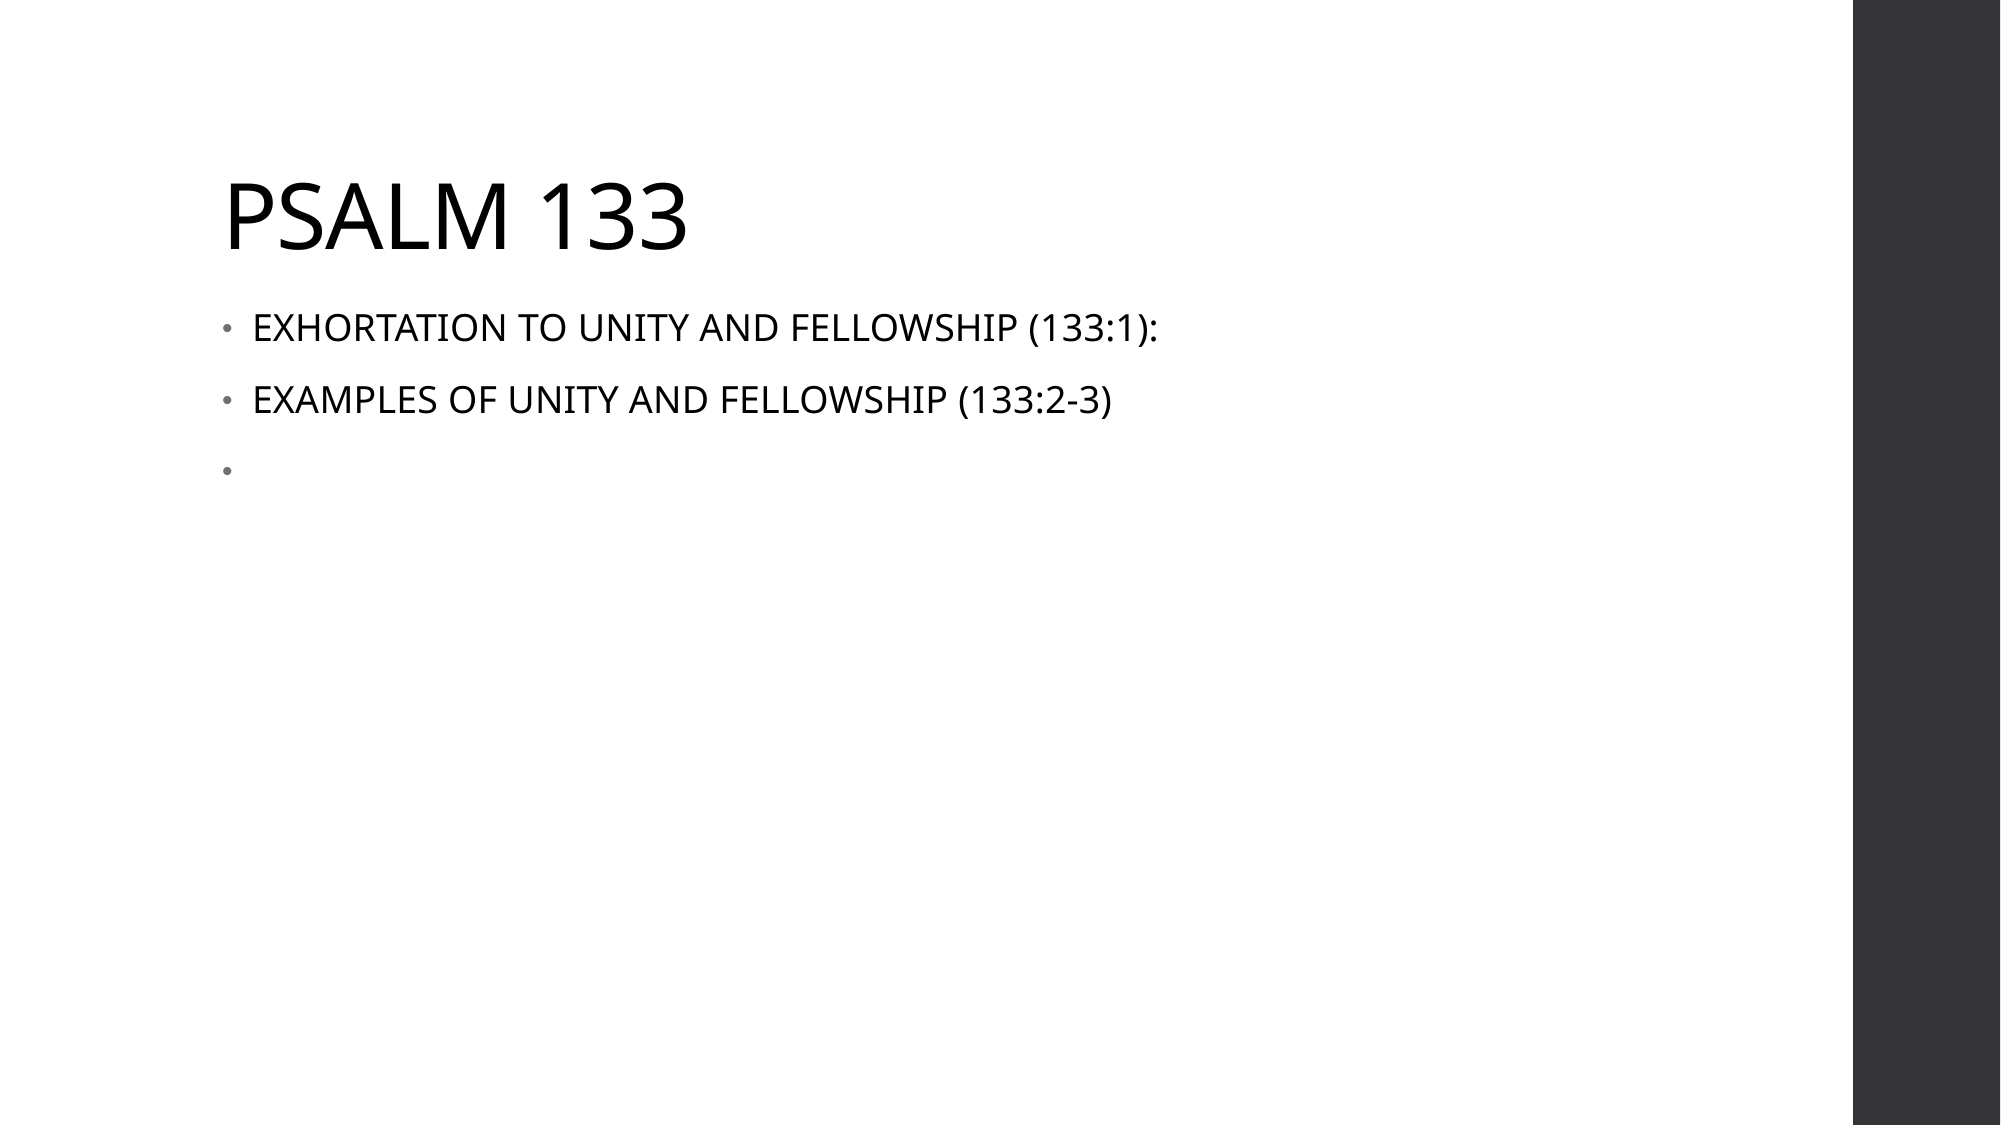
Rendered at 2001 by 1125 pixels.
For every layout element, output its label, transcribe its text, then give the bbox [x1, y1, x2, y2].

title PSALM 133 [206, 60, 1797, 278]
list EXHORTATION TO UNITY AND FELLOWSHIP (133:1): EXAMPLES OF UNITY AND FELLOWSHIP (133:2-3) [206, 299, 1617, 1014]
